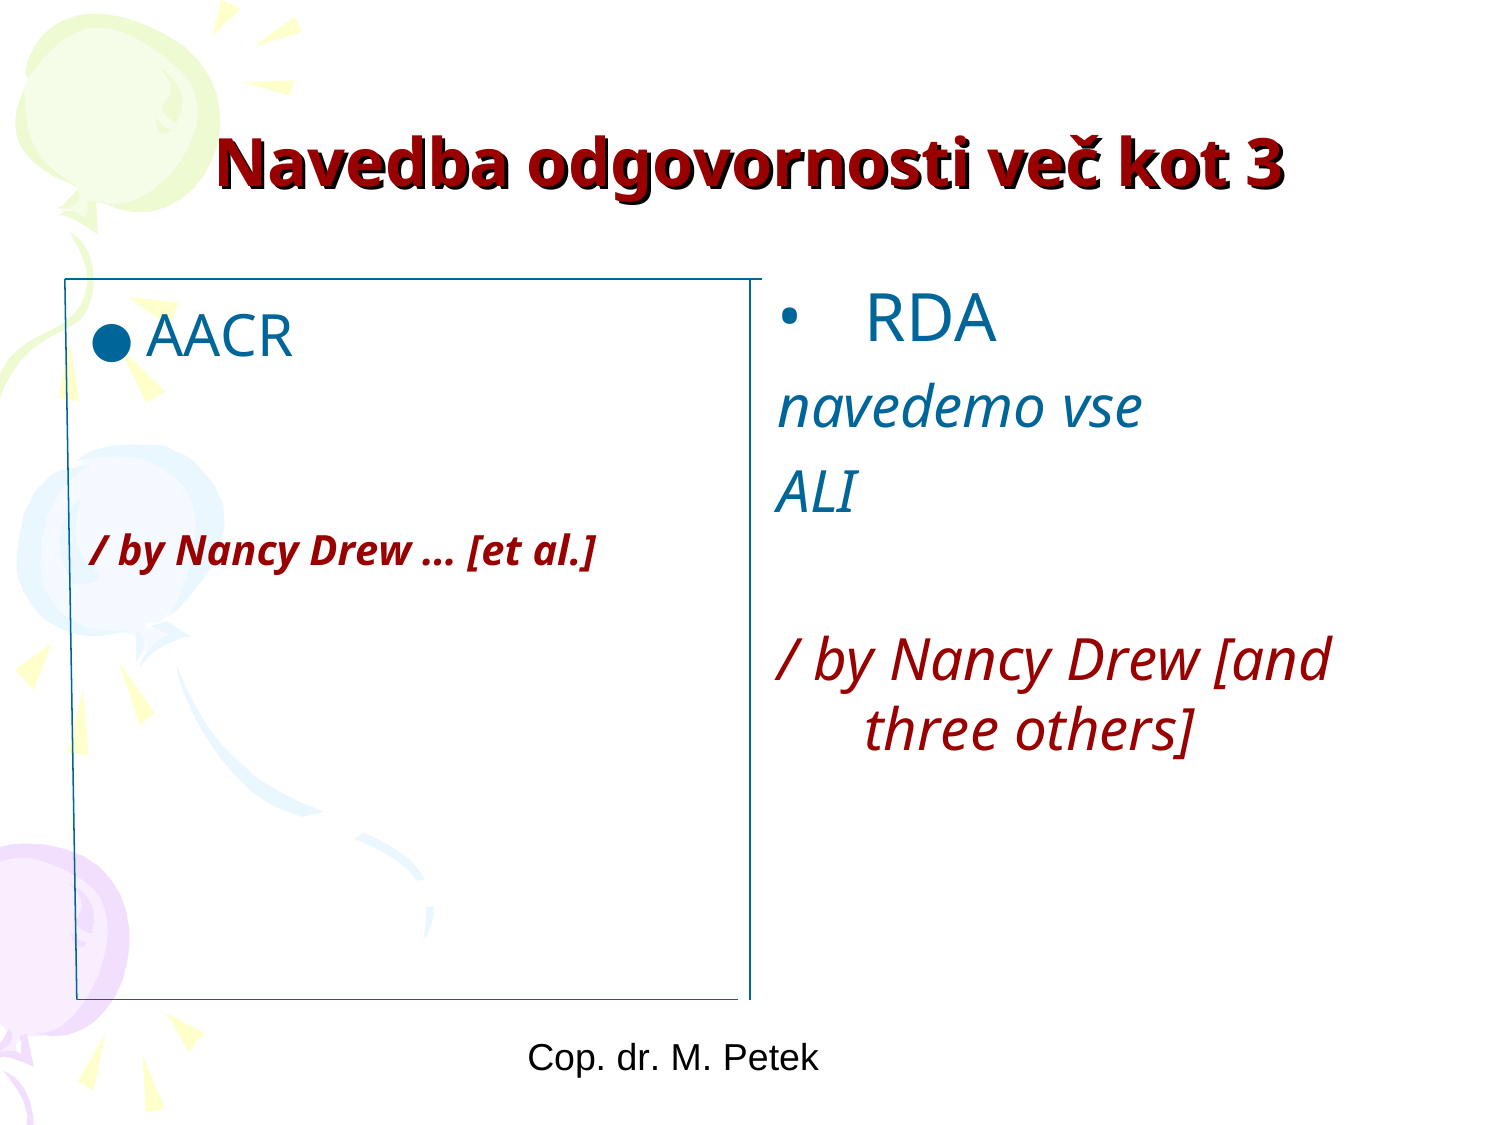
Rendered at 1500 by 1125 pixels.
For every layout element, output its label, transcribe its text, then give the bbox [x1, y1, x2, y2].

list RDA navedemo vse ALI / by Nancy Drew [and three others] [762, 267, 1426, 1125]
list ● AACR / by Nancy Drew … [et al.] [75, 290, 738, 994]
title Navedba odgovornosti več kot 3 [72, 16, 1426, 209]
